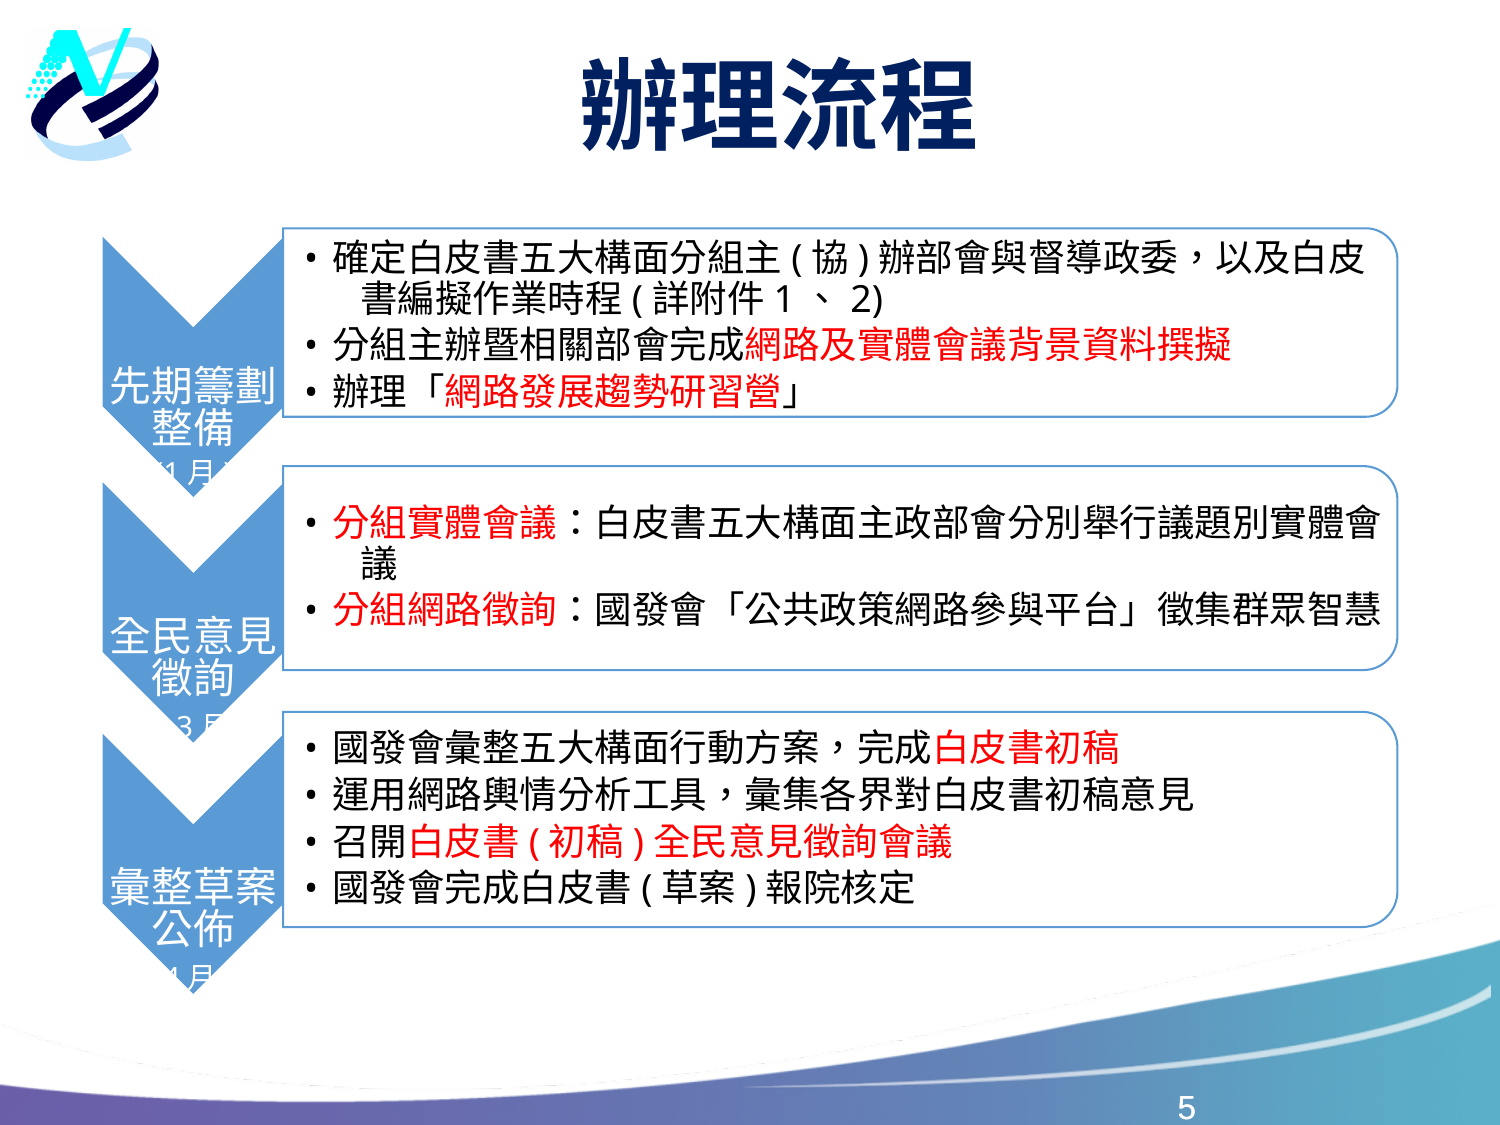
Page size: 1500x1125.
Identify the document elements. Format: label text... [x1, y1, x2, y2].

text_box 確定白皮書五大構面分組主(協)辦部會與督導政委，以及白皮書編擬作業時程(詳附件1、2) 分組主辦暨相關部會完成網路及實體會議背景資料撰擬 辦理「網路發展趨勢研習營」 [283, 228, 1398, 417]
text_box 先期籌劃整備 (1月) [103, 239, 283, 496]
text_box 全民意見徵詢 (2-3月) [103, 484, 283, 742]
text_box 國發會彙整五大構面行動方案，完成白皮書初稿 運用網路輿情分析工具，彙集各界對白皮書初稿意見 召開白皮書(初稿)全民意見徵詢會議 國發會完成白皮書(草案)報院核定 [283, 711, 1398, 928]
text_box 分組實體會議：白皮書五大構面主政部會分別舉行議題別實體會議 分組網路徵詢：國發會「公共政策網路參與平台」徵集群眾智慧 [283, 466, 1398, 671]
title 辦理流程 [103, 0, 1398, 219]
text_box 彙整草案公佈 (4月) [103, 736, 283, 988]
